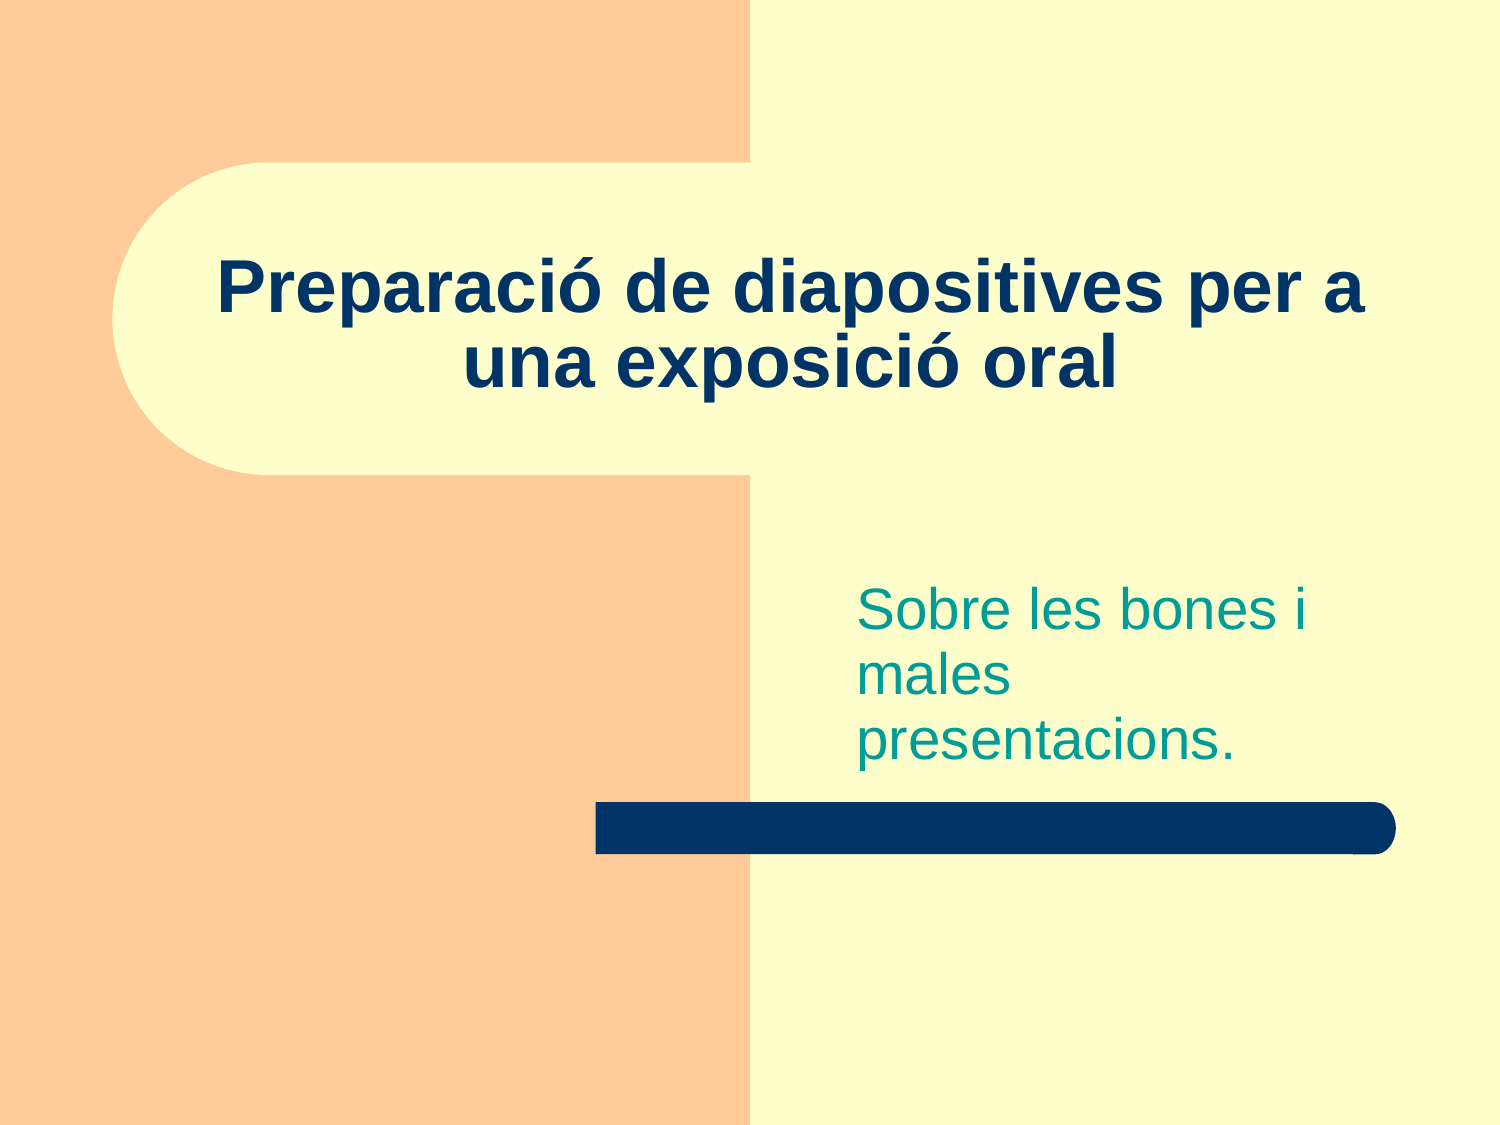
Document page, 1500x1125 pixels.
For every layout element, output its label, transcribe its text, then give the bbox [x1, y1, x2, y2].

title Preparació de diapositives per a una exposició oral [153, 233, 1429, 422]
subtitle Sobre les bones i males presentacions. [766, 480, 1367, 780]
